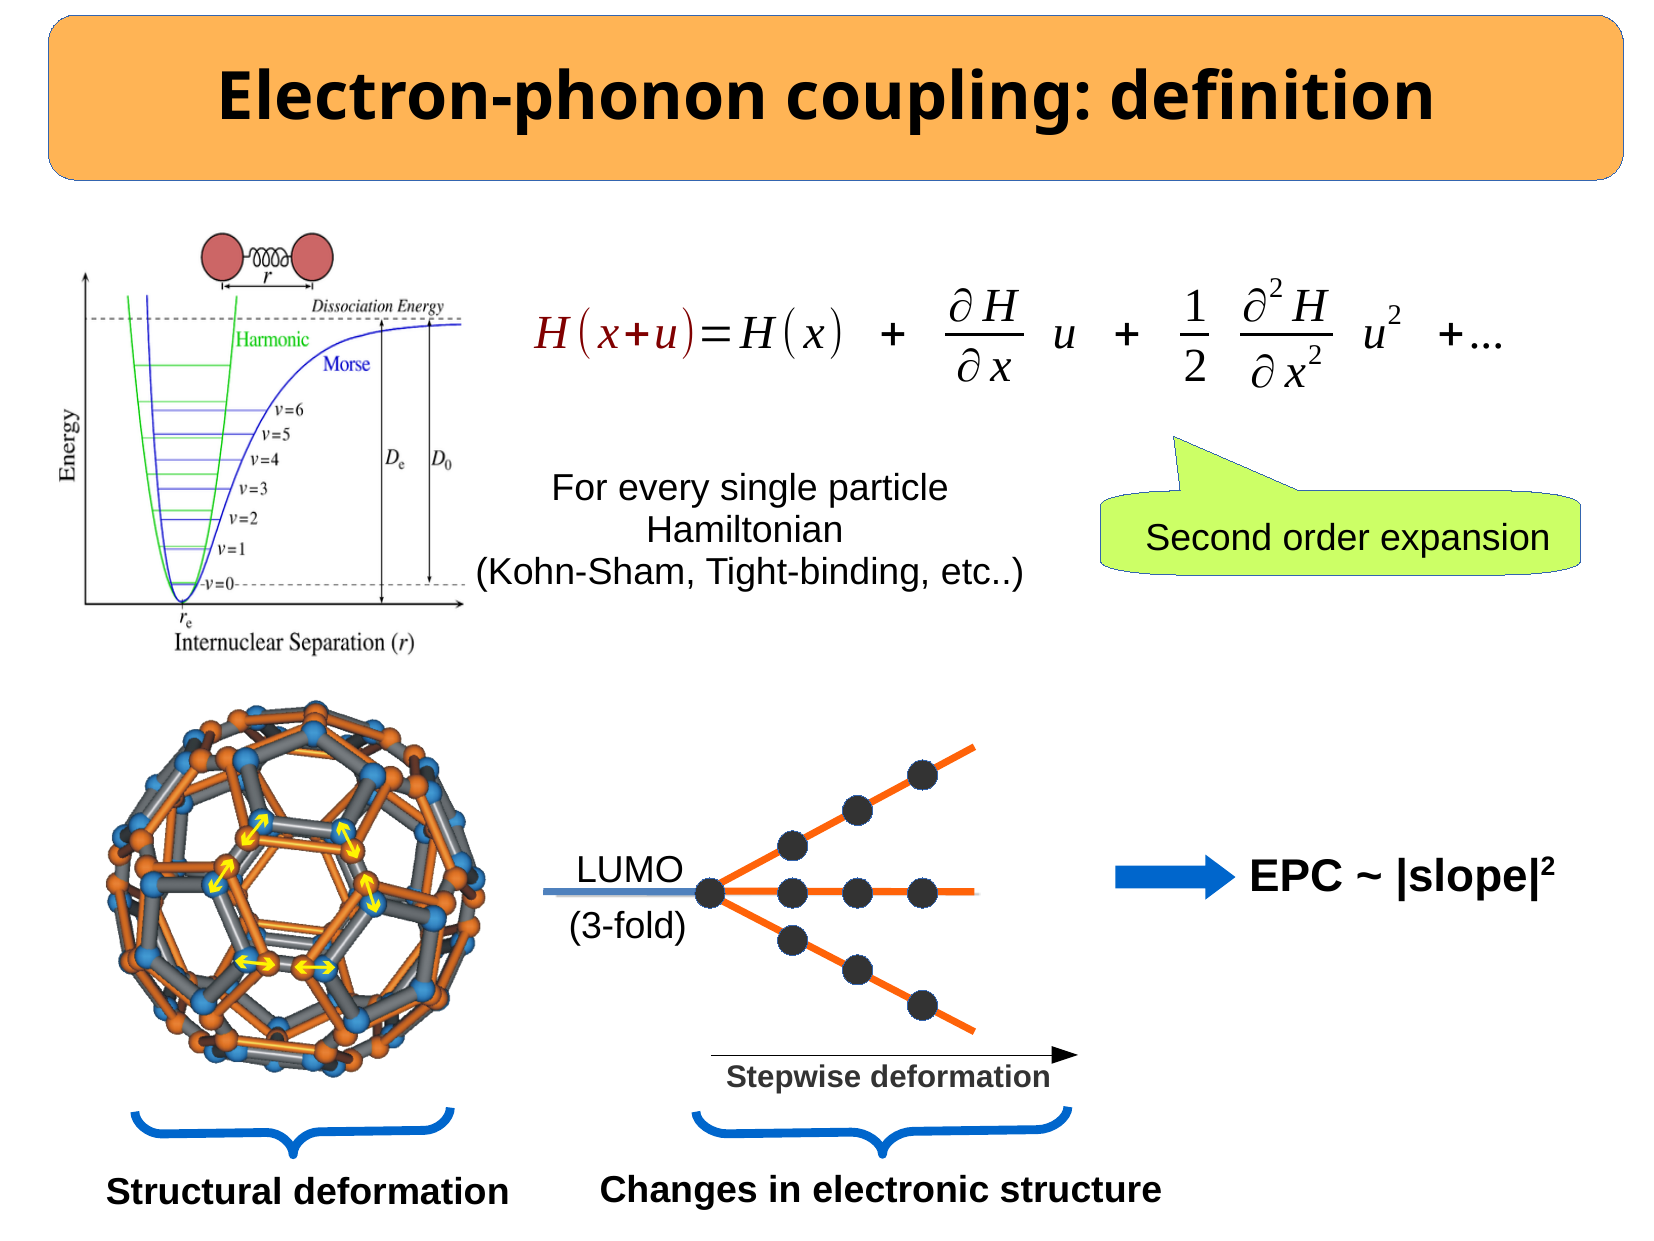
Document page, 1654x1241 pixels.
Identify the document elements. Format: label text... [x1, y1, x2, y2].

text_box Changes in electronic structure [584, 1157, 1178, 1218]
text_box [907, 990, 938, 1021]
text_box LUMO [561, 837, 700, 898]
text_box [1100, 436, 1581, 570]
text_box [842, 877, 873, 909]
text_box [777, 877, 808, 909]
chart [525, 271, 1510, 398]
text_box For every single particle Hamiltonian (Kohn-Sham, Tight-binding, etc..) [466, 459, 1051, 601]
text_box [842, 795, 873, 826]
picture [56, 230, 466, 661]
text_box [694, 877, 726, 909]
text_box [48, 15, 82, 181]
picture [75, 686, 511, 1092]
text_box Structural deformation [91, 1163, 526, 1220]
text_box [1571, 15, 1624, 181]
text_box (3-fold) [553, 896, 702, 955]
title Electron-phonon coupling: definition [82, 0, 1571, 198]
text_box [907, 877, 938, 909]
text_box [1118, 570, 1562, 576]
text_box [1115, 854, 1236, 900]
text_box [777, 830, 808, 861]
text_box [842, 954, 873, 985]
text_box [907, 759, 938, 791]
text_box Second order expansion [1115, 509, 1581, 570]
text_box EPC ~ |slope|2 [1234, 842, 1571, 911]
text_box Stepwise deformation [711, 1056, 1067, 1103]
text_box [777, 925, 808, 956]
